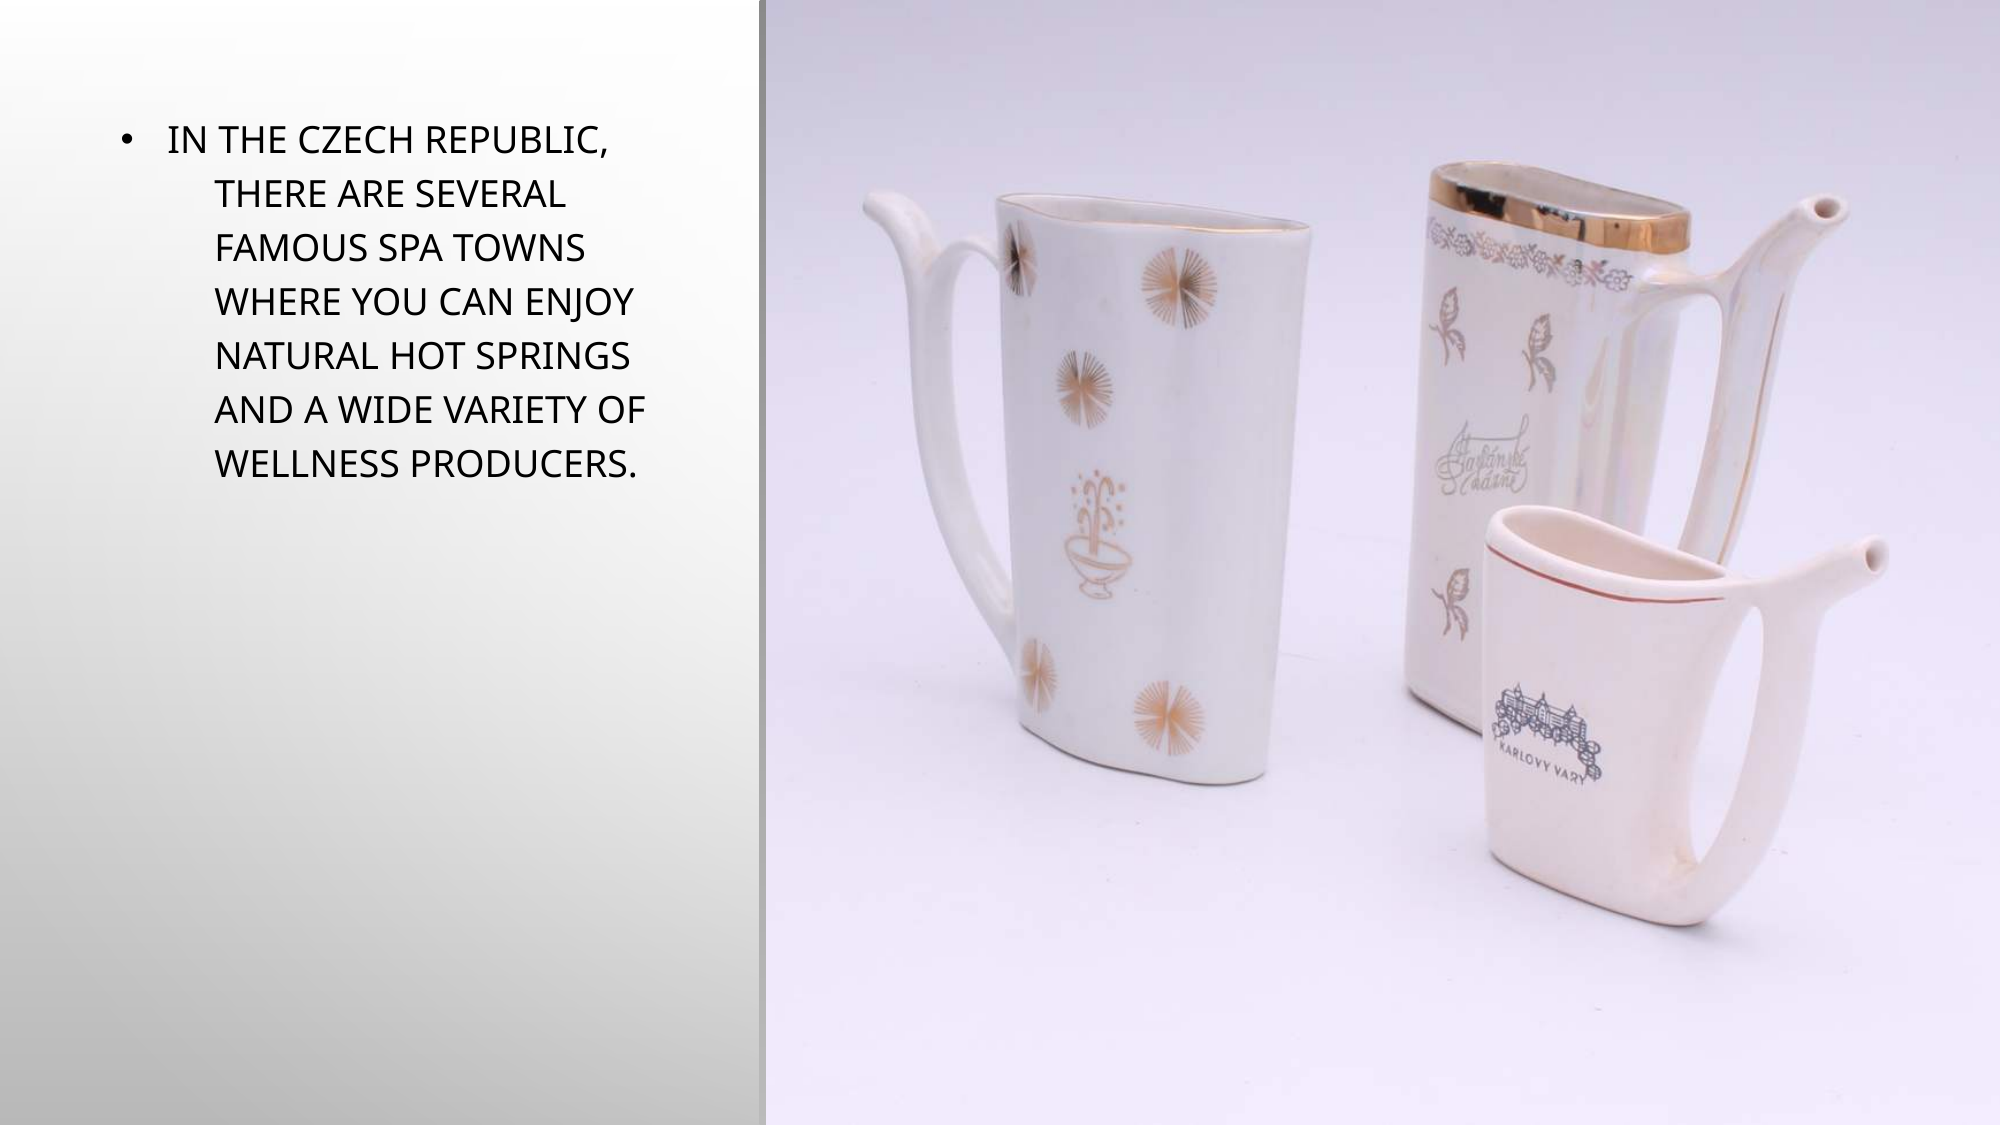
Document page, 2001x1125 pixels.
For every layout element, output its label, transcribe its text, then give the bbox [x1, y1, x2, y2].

picture [762, 0, 2000, 1125]
list In the Czech Republic, there are several famous spa towns where you can enjoy natural hot springs and a wide variety of wellness producers. [105, 99, 700, 1025]
picture [0, 0, 760, 1125]
